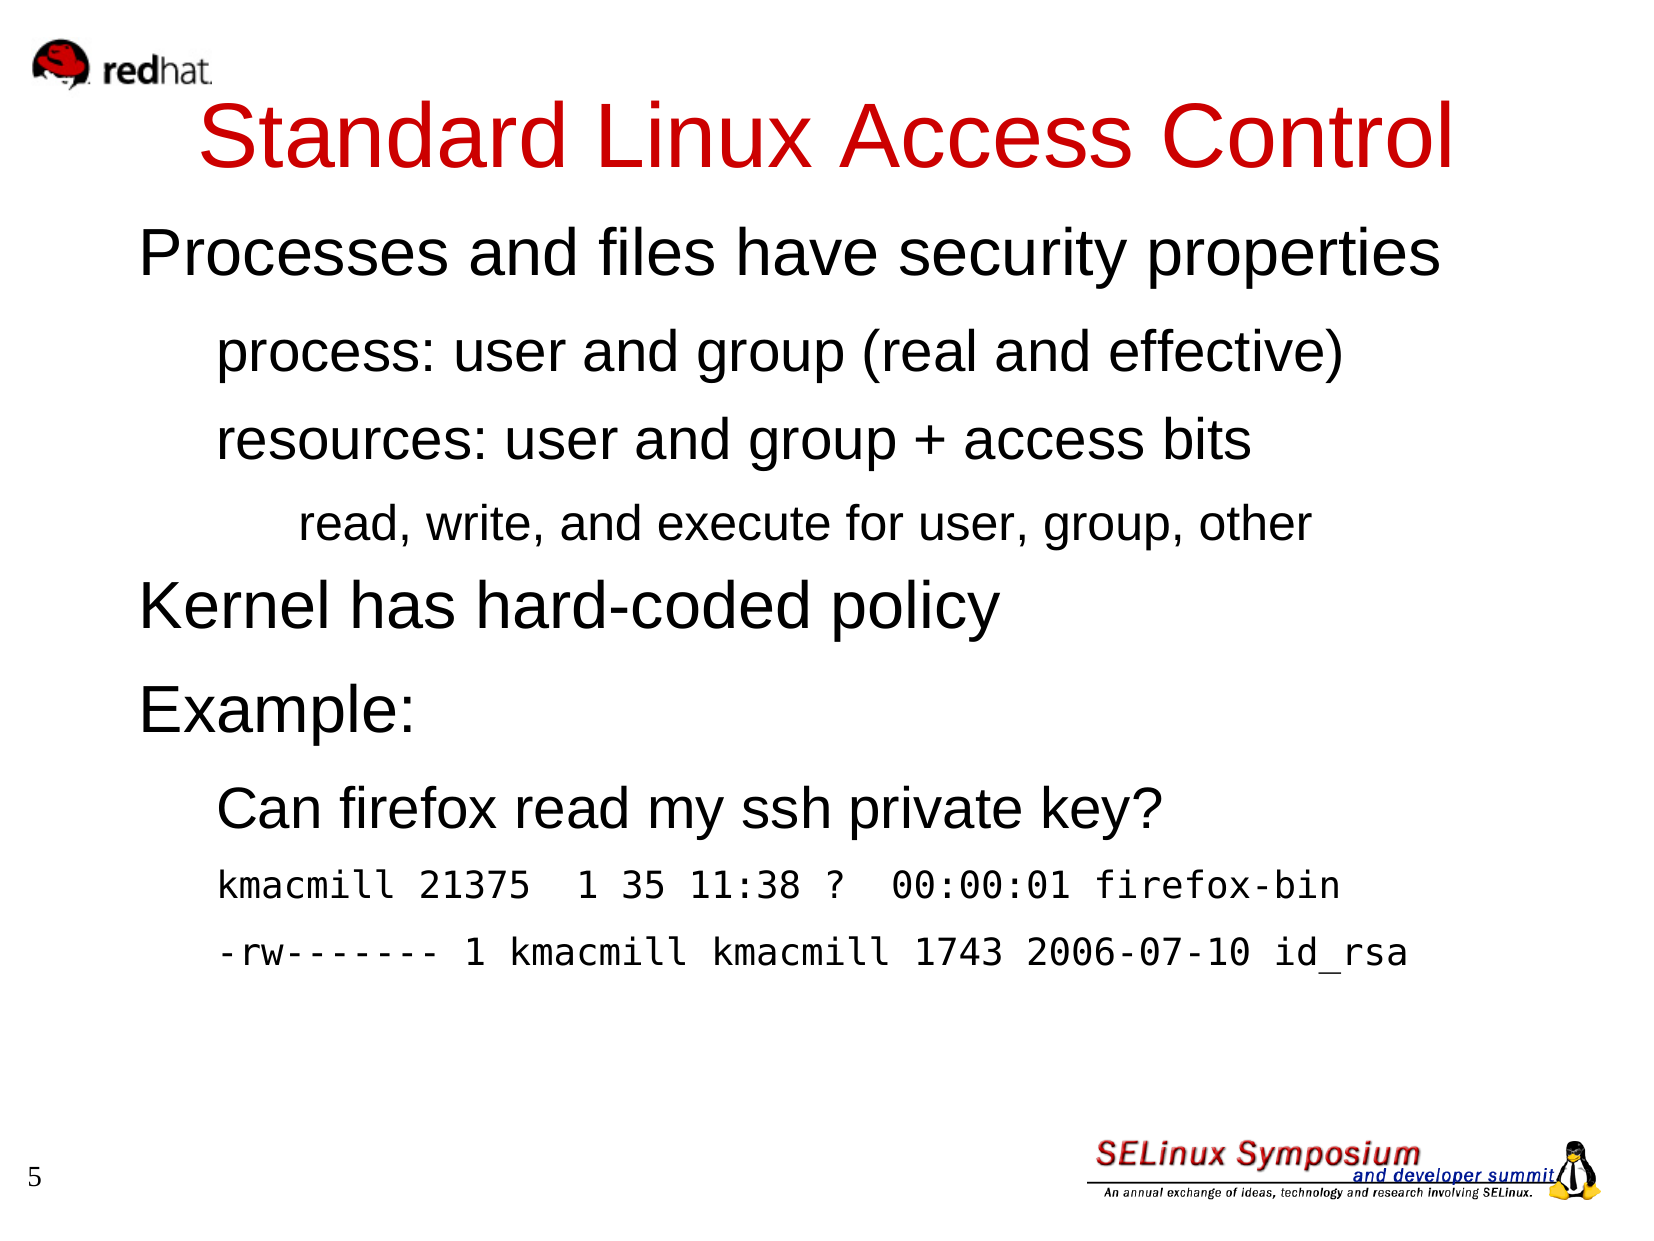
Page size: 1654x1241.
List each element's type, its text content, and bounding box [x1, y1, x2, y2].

list Processes and files have security properties process: user and group (real and effective) resources: user and group + access bits read, write, and execute for user, group, other Kernel has hard-coded policy Example: Can firefox read my ssh private key? kmacmill 21375 1 35 11:38 ? 00:00:01 firefox-bin -rw------- 1 kmacmill kmacmill 1743 2006-07-10 id_rsa [121, 214, 1534, 1131]
title Standard Linux Access Control [121, 55, 1534, 214]
picture [1087, 1135, 1613, 1200]
picture [31, 37, 212, 98]
